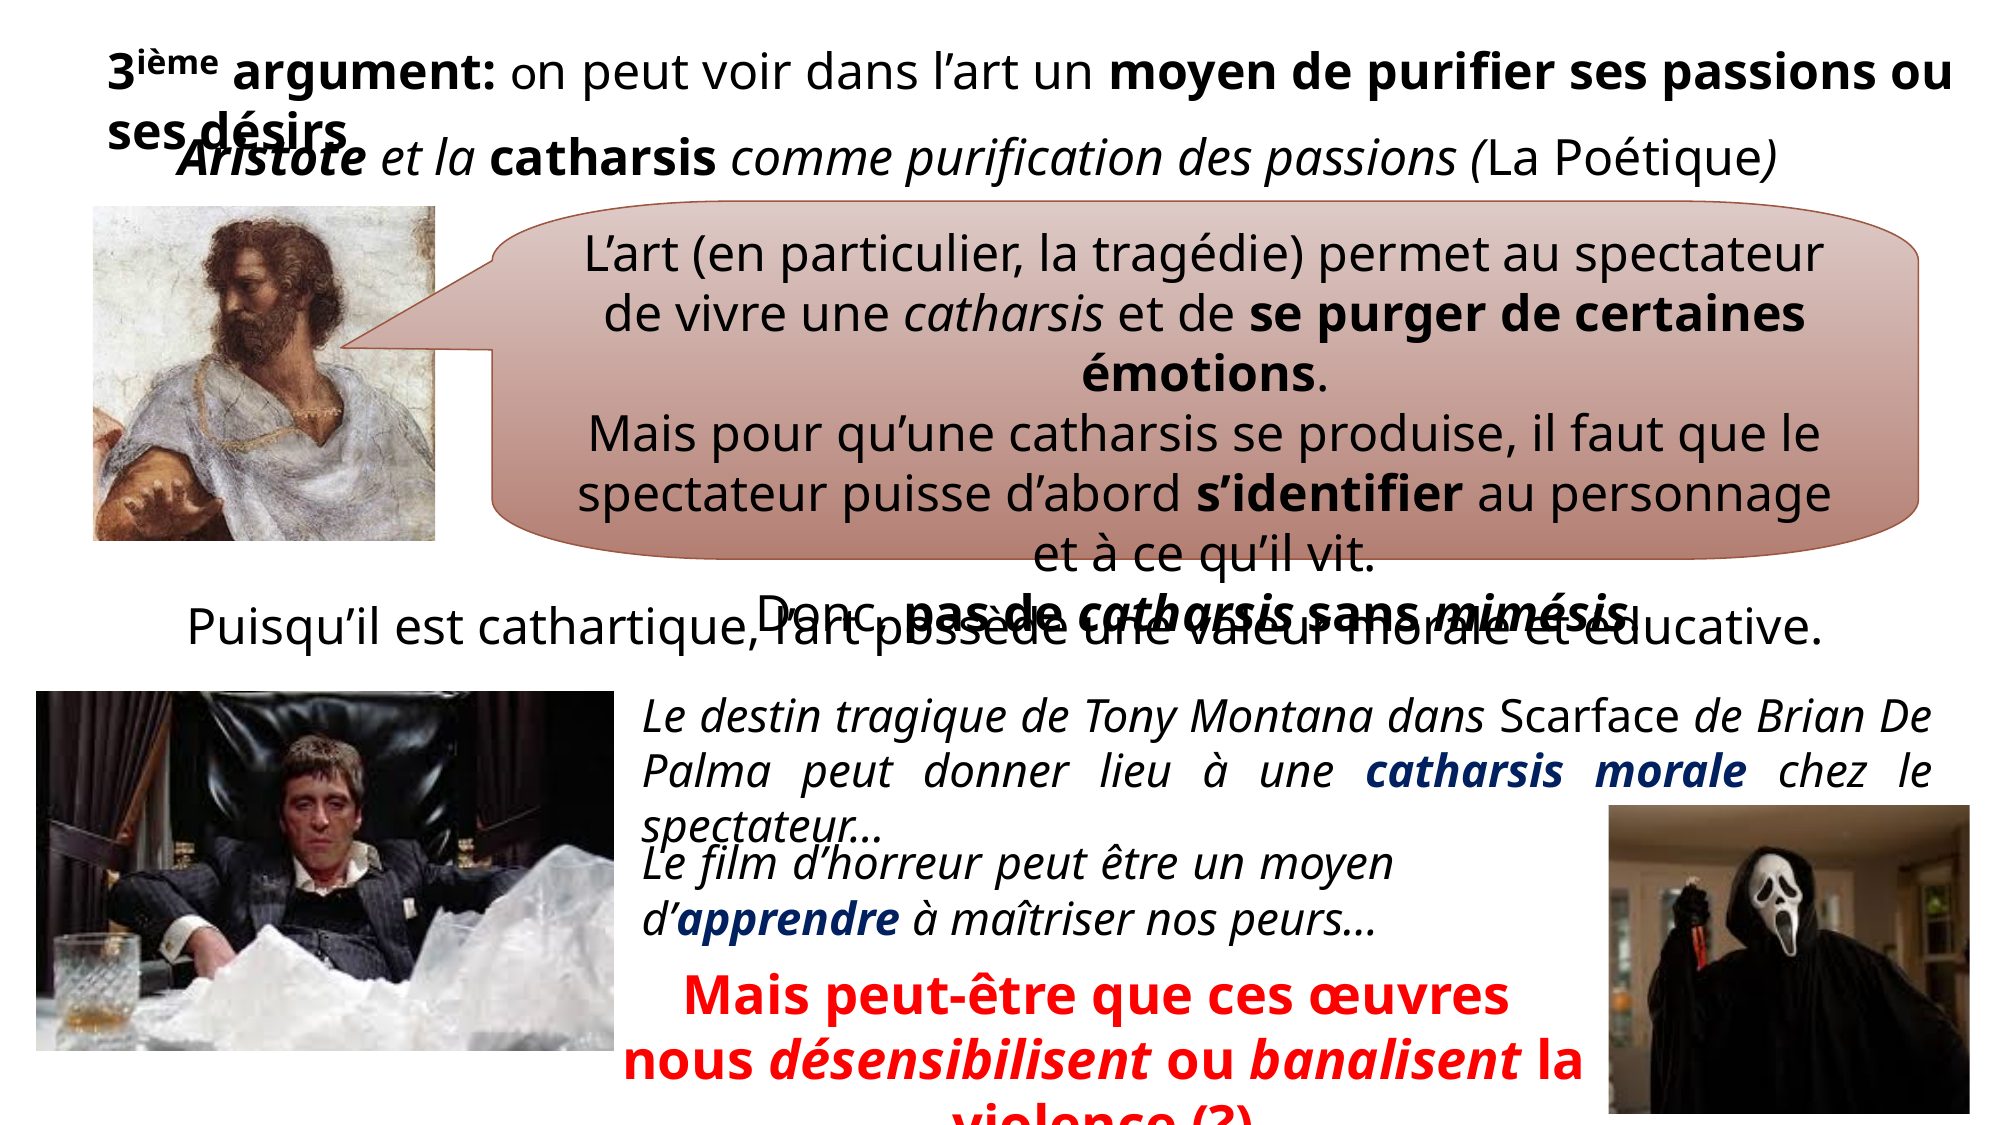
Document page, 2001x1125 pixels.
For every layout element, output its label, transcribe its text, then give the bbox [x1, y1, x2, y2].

text_box Le film d’horreur peut être un moyen d’apprendre à maîtriser nos peurs… [626, 826, 1582, 952]
text_box Le destin tragique de Tony Montana dans Scarface de Brian De Palma peut donner lieu à une catharsis morale chez le spectateur… [626, 679, 1970, 806]
text_box Aristote et la catharsis comme purification des passions (La Poétique) [92, 117, 1877, 194]
text_box 3ième argument: on peut voir dans l’art un moyen de purifier ses passions ou ses désirs [92, 32, 1970, 109]
text_box Puisqu’il est cathartique, l’art possède une valeur morale et éducative. [92, 587, 1919, 663]
text_box L’art (en particulier, la tragédie) permet au spectateur de vivre une catharsis et de se purger de certaines émotions. Mais pour qu’une catharsis se produise, il faut que le spectateur puisse d’abord s’identifier au personnage et à ce qu’il vit. Donc, pas de catharsis sans mimésis. [340, 201, 1919, 560]
picture [36, 691, 614, 1051]
picture [1608, 805, 1970, 1114]
picture [92, 206, 436, 541]
text_box Mais peut-être que ces œuvres nous désensibilisent ou banalisent la violence (?) [599, 952, 1609, 1100]
